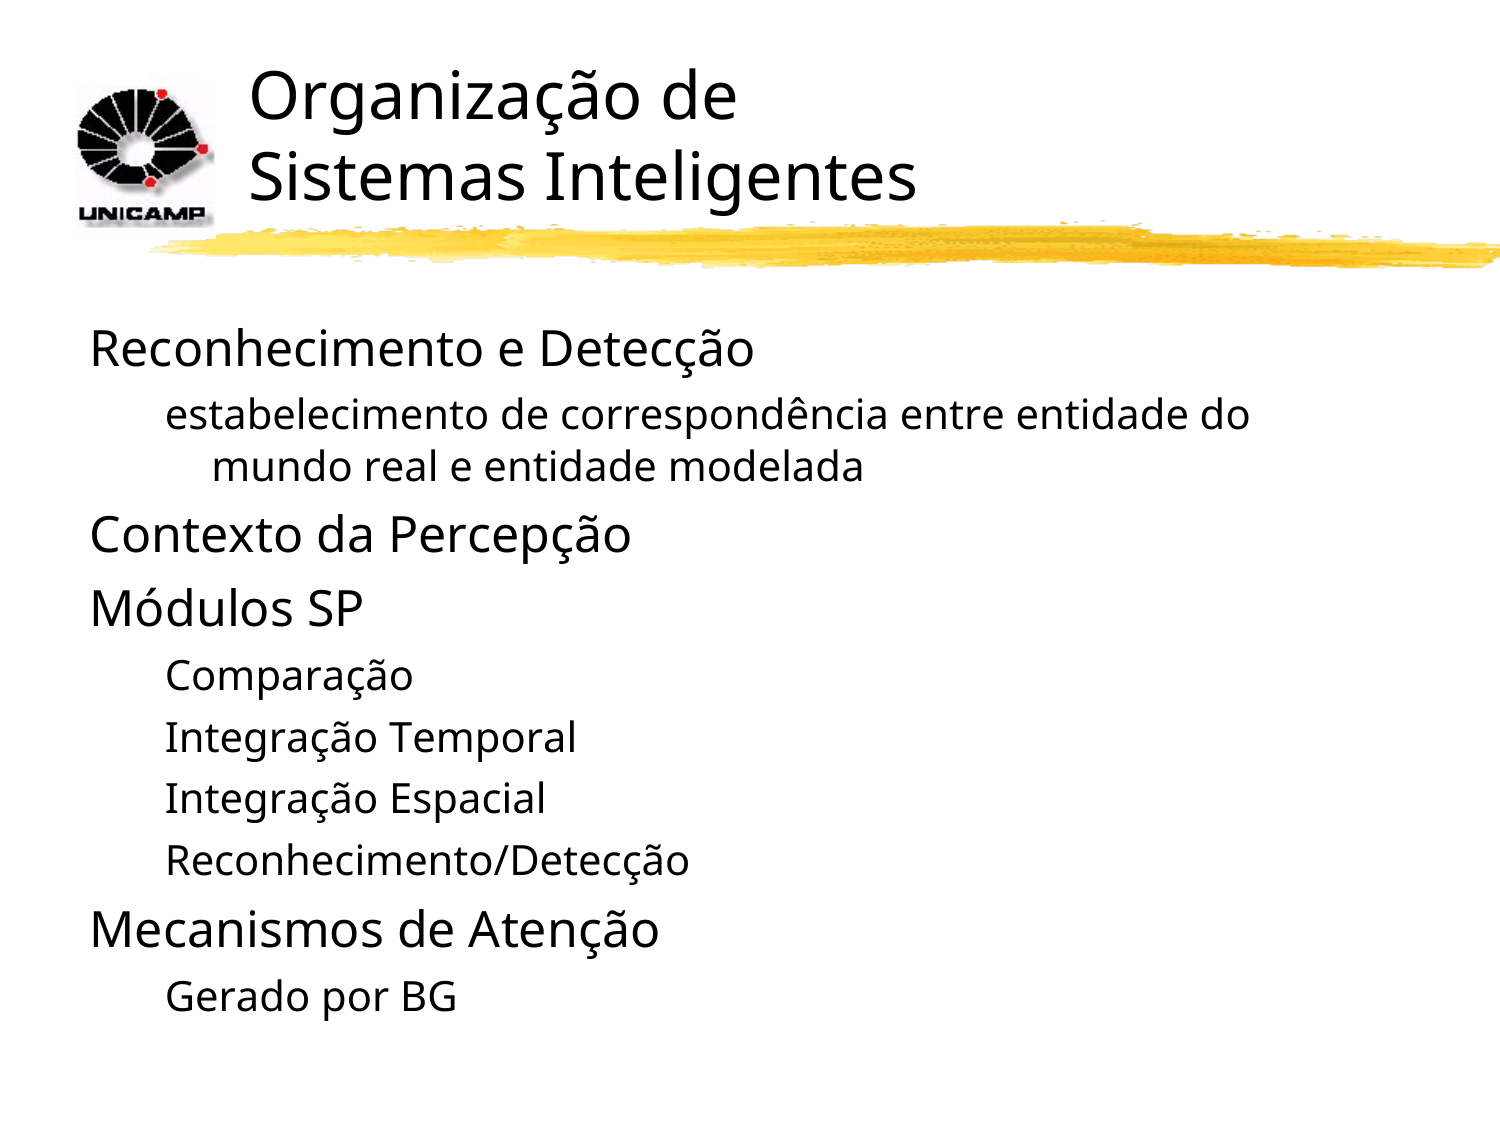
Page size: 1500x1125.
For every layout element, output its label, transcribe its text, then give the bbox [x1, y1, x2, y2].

title Organização de Sistemas Inteligentes [233, 37, 1434, 225]
list Reconhecimento e Detecção estabelecimento de correspondência entre entidade do mundo real e entidade modelada Contexto da Percepção Módulos SP Comparação Integração Temporal Integração Espacial Reconhecimento/Detecção Mecanismos de Atenção Gerado por BG [74, 309, 1417, 994]
picture [75, 74, 1500, 279]
